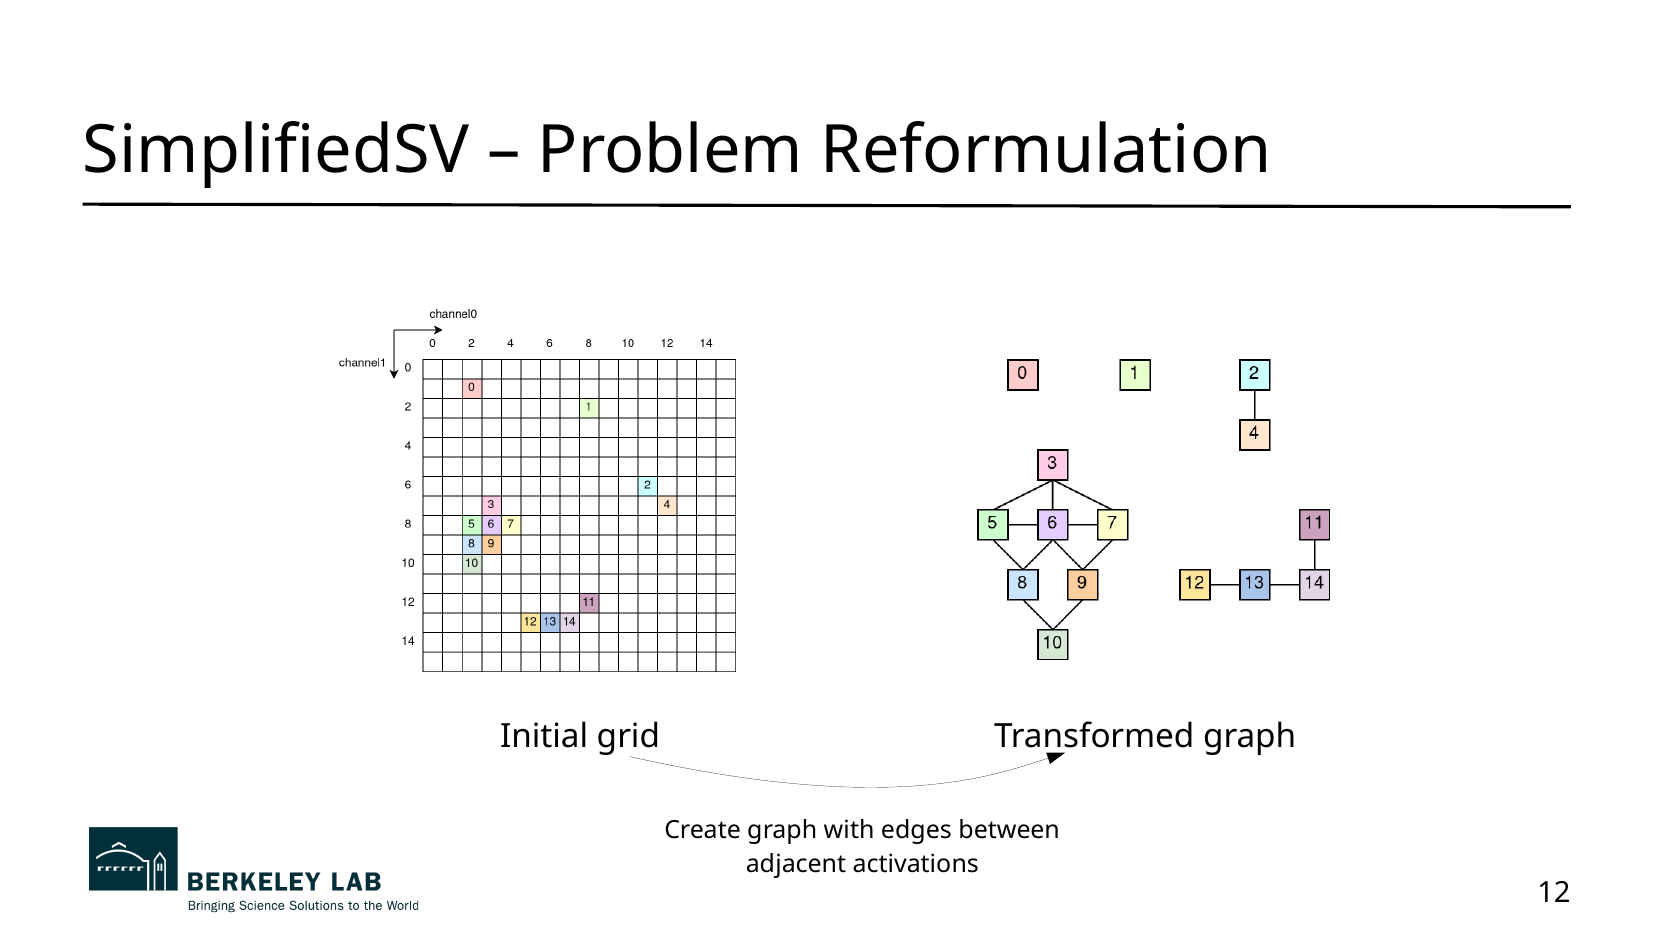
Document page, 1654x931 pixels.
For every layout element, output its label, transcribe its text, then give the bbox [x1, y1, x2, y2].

text_box Create graph with edges between adjacent activations [645, 804, 1081, 870]
picture [315, 300, 736, 672]
title SimplifiedSV – Problem Reformulation [82, 37, 1571, 193]
text_box Initial grid [362, 704, 798, 753]
picture [71, 809, 436, 930]
text_box Transformed graph [935, 704, 1356, 753]
picture [977, 359, 1330, 661]
